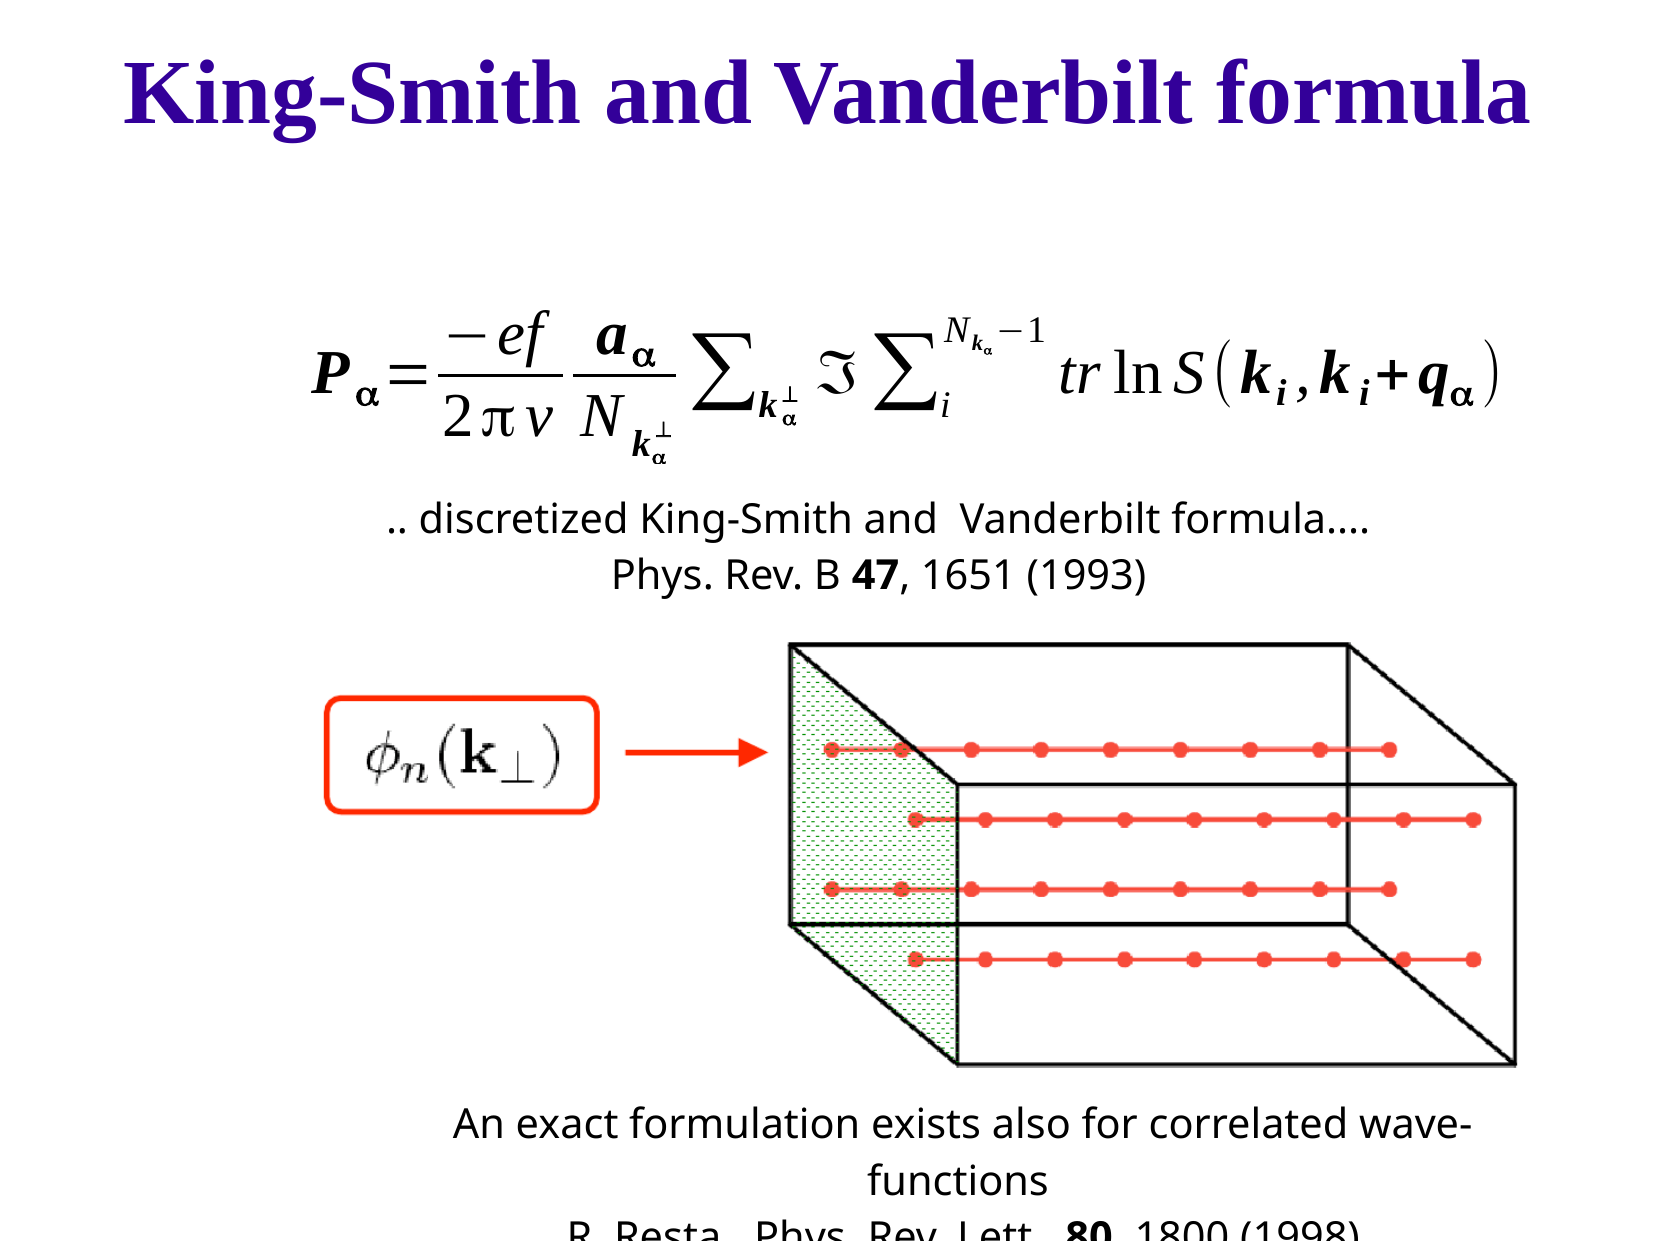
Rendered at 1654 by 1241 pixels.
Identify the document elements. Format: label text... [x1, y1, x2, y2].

text_box .. discretized King-Smith and Vanderbilt formula.... Phys. Rev. B 47, 1651 (1993) [364, 481, 1394, 608]
picture [273, 588, 1576, 1120]
chart [292, 299, 1517, 464]
title King-Smith and Vanderbilt formula [0, 0, 1654, 189]
text_box An exact formulation exists also for correlated wave-functions R. Resta., Phys. Rev. Lett. 80, 1800 (1998) [364, 1087, 1563, 1213]
